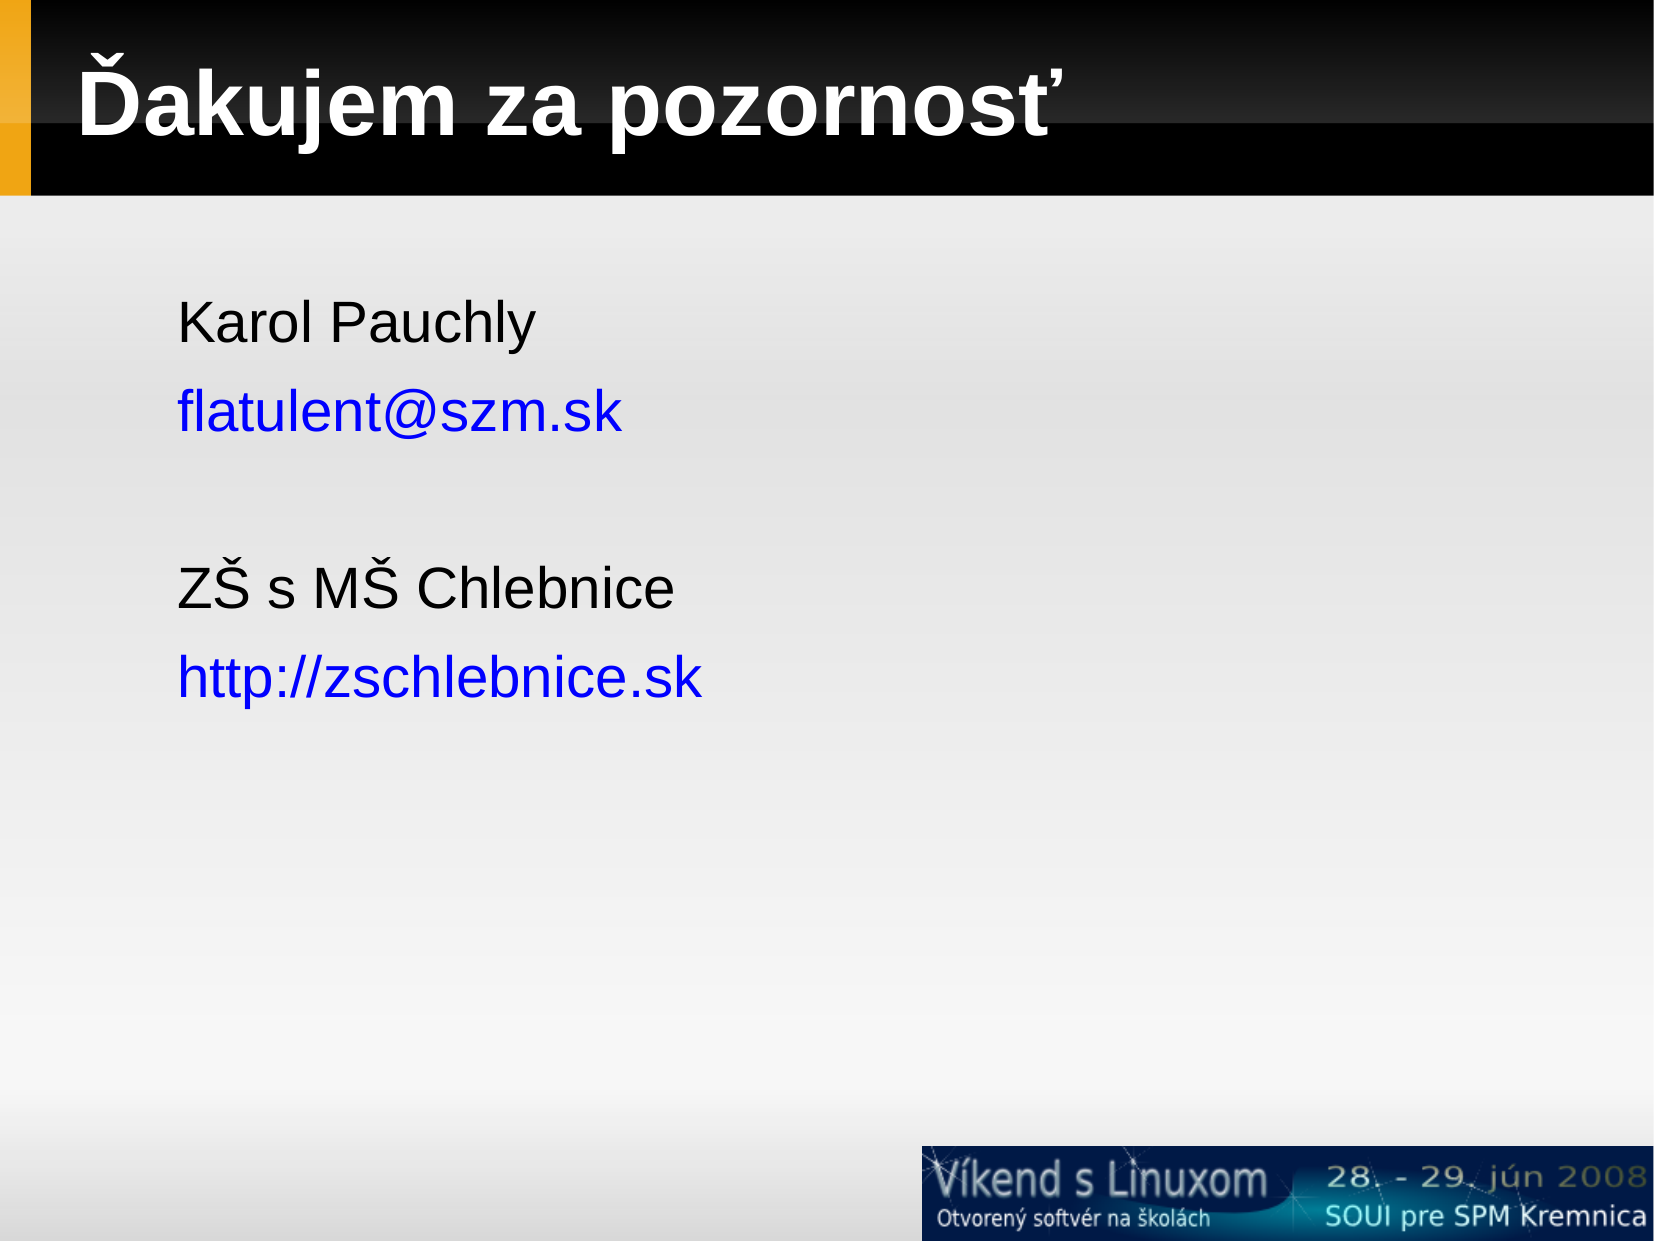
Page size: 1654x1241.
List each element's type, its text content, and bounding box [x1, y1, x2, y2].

list Karol Pauchly flatulent@szm.sk ZŠ s MŠ Chlebnice http://zschlebnice.sk [82, 290, 1571, 1094]
picture [0, 0, 1654, 1241]
title Ďakujem za pozornosť [76, 7, 1565, 200]
